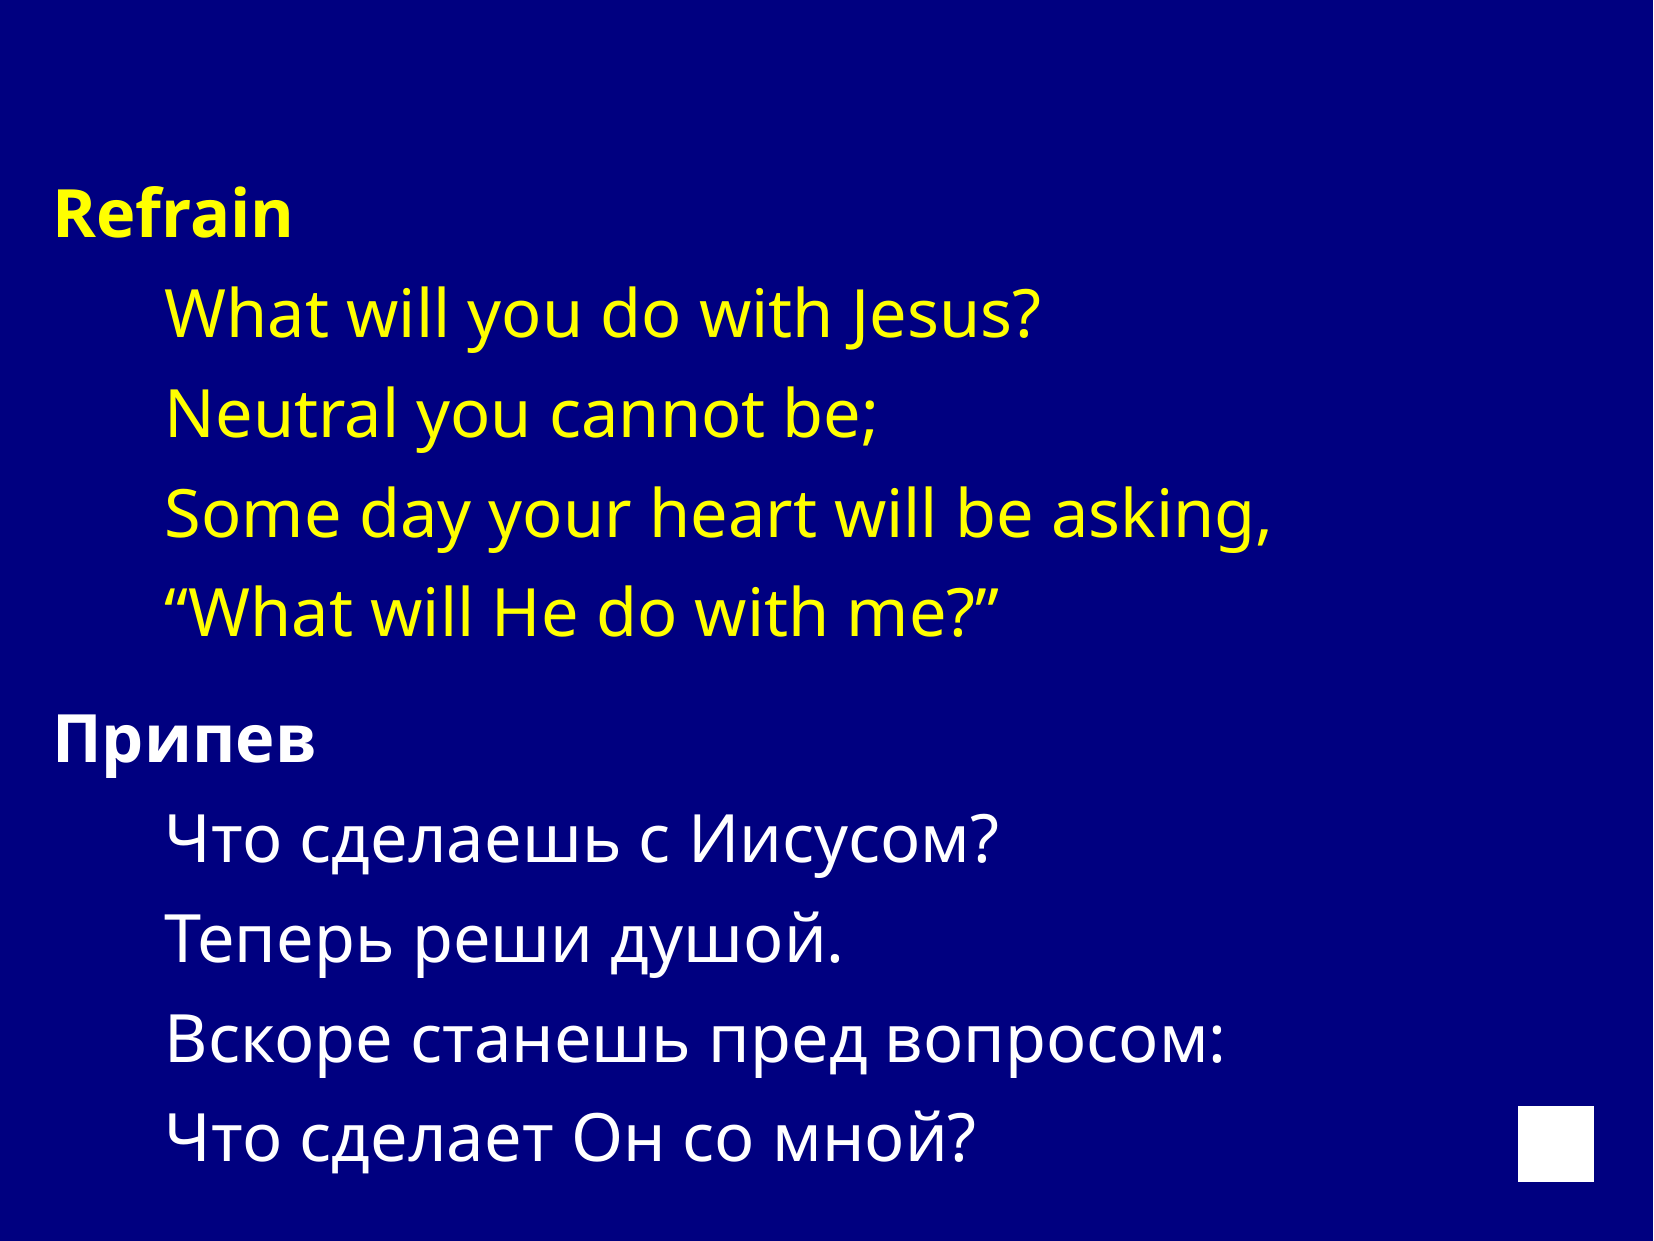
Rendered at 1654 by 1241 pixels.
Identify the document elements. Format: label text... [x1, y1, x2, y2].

text_box Припев Что сделаешь с Иисусом? Теперь реши душой. Вскоре станешь пред вопросом: Что сделает Он со мной? [37, 675, 1576, 1163]
text_box Refrain What will you do with Jesus? Neutral you cannot be; Some day your heart will be asking, “What will He do with me?” [37, 150, 1653, 638]
text_box [1518, 1106, 1594, 1182]
